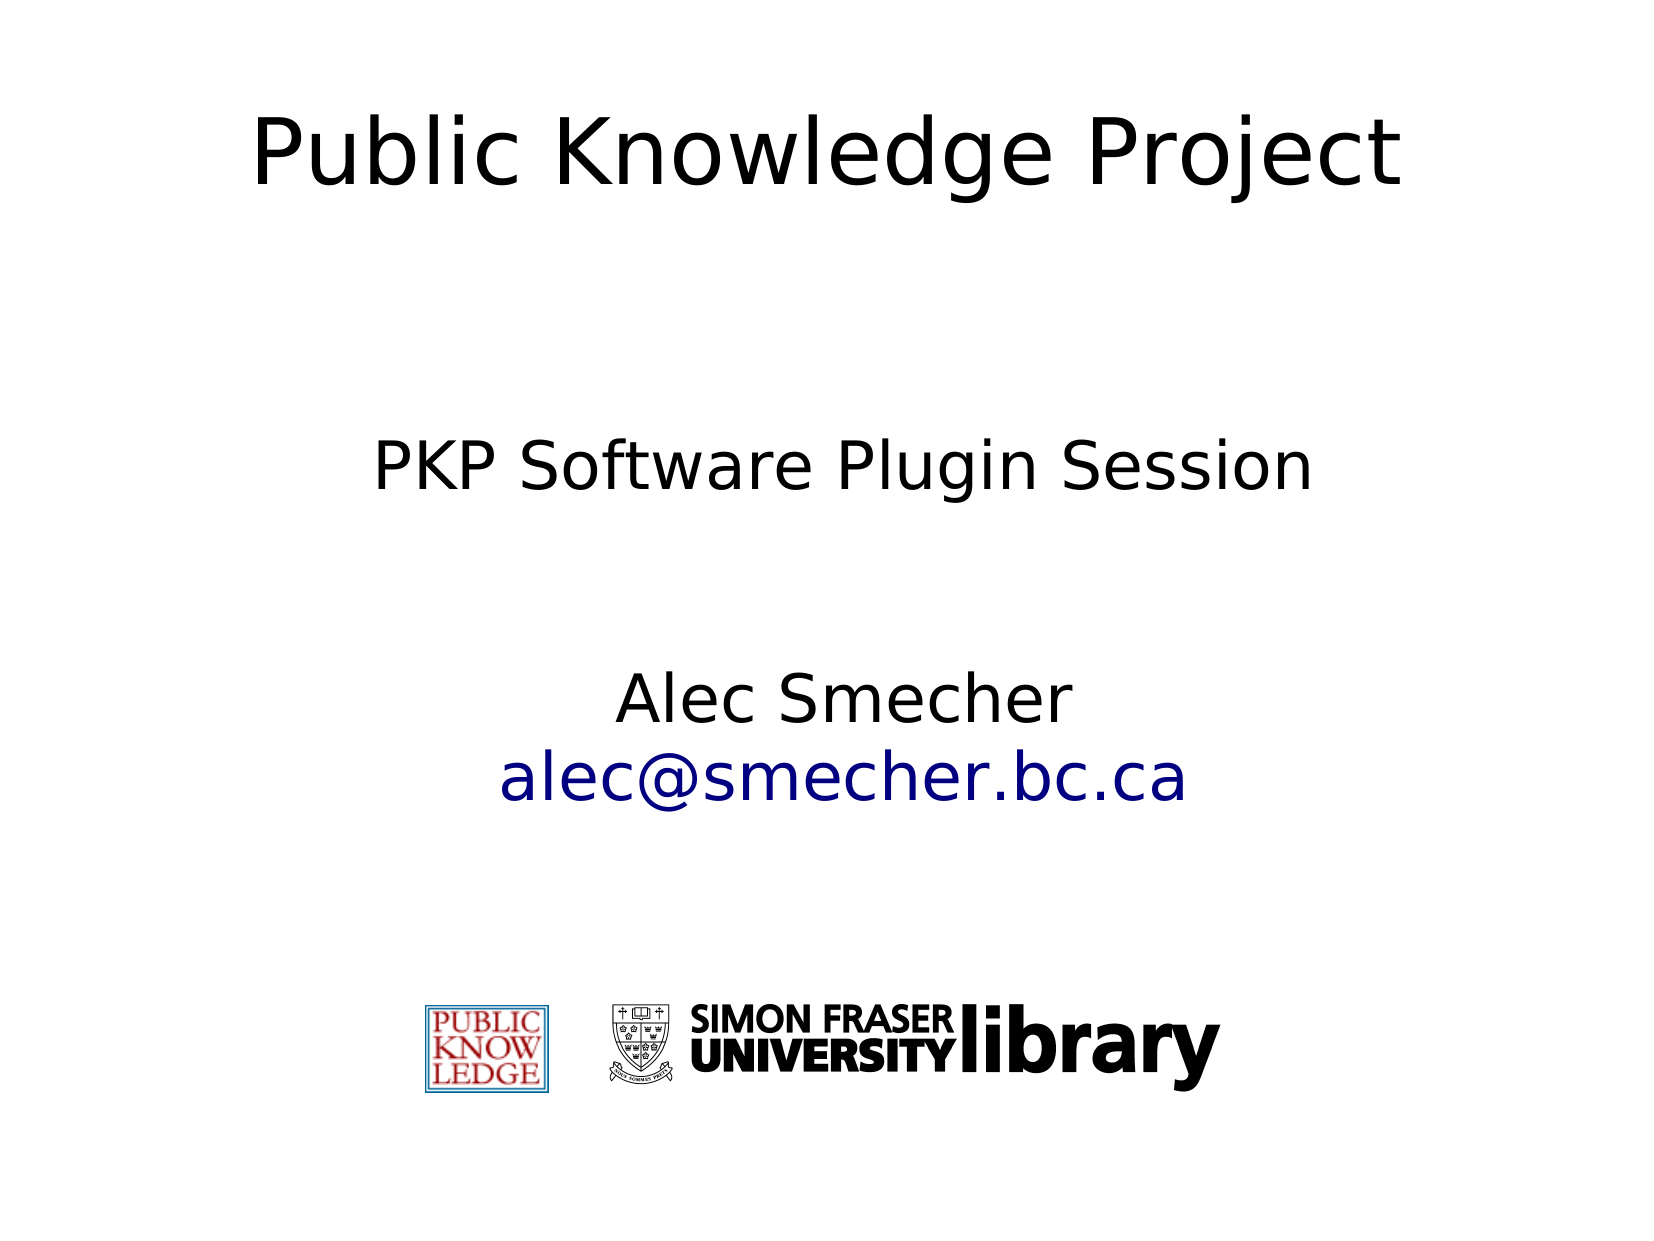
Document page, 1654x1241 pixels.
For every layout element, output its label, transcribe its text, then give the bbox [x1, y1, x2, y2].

subtitle PKP Software Plugin Session Alec Smecher alec@smecher.bc.ca [82, 290, 1571, 1109]
title Public Knowledge Project [82, 49, 1571, 257]
